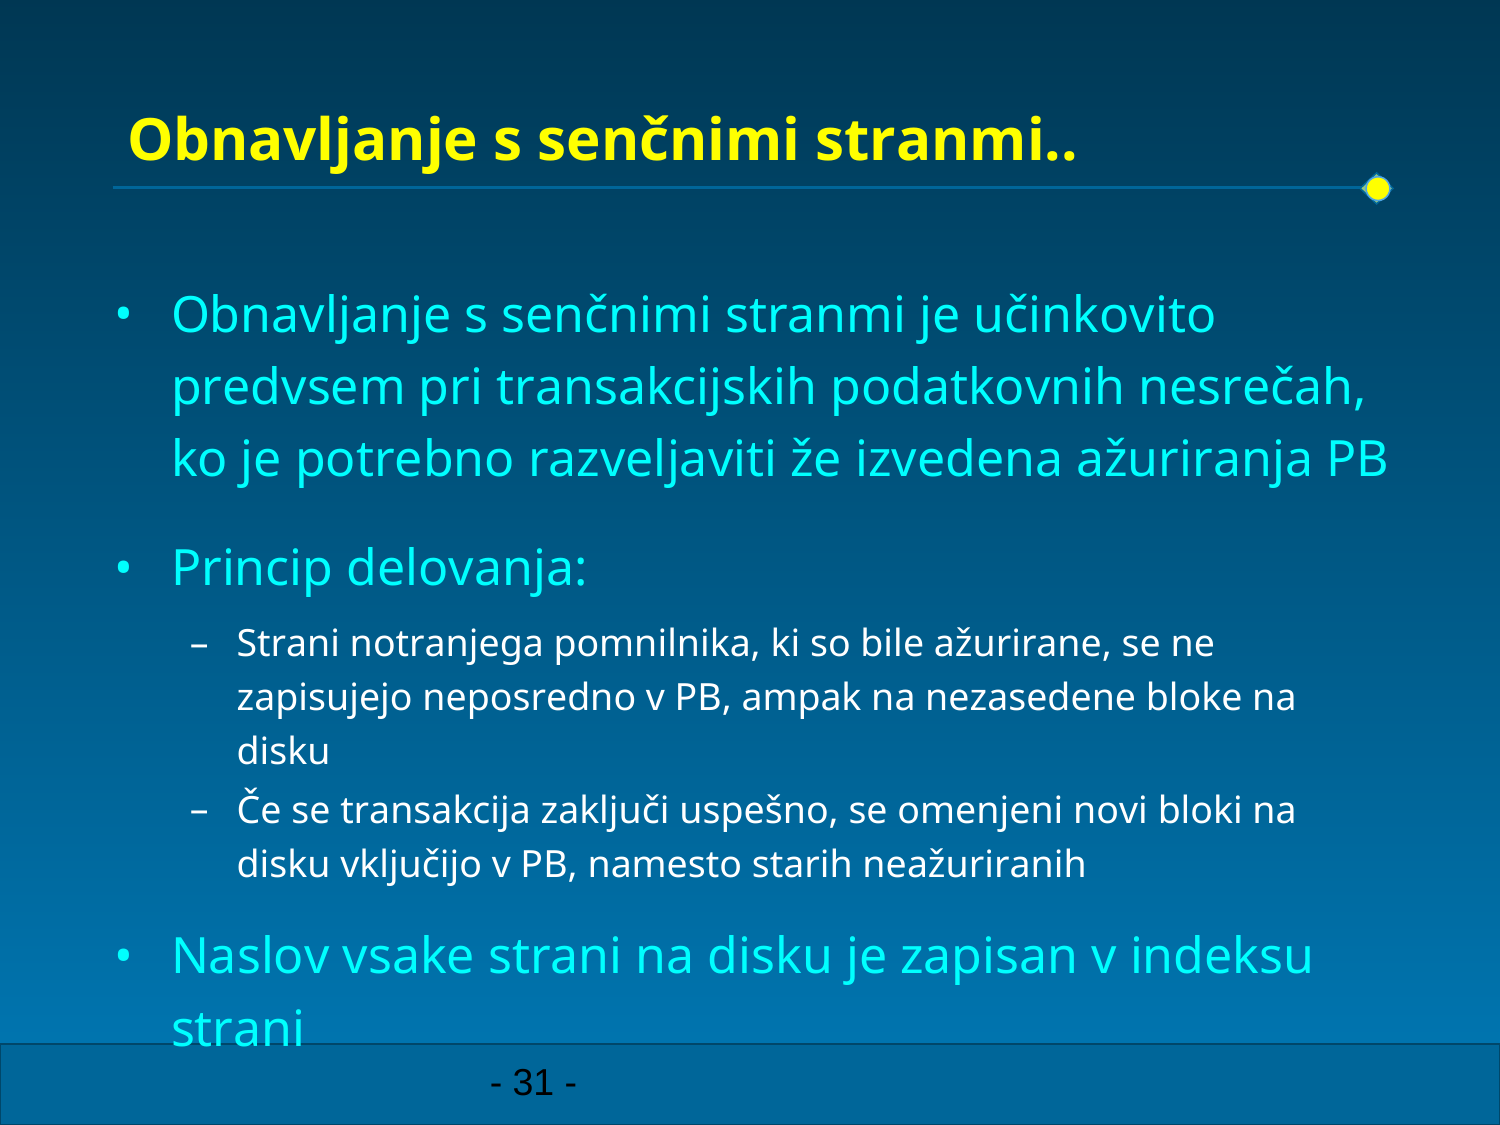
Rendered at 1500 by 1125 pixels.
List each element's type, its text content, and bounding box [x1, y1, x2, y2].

list Obnavljanje s senčnimi stranmi je učinkovito predvsem pri transakcijskih podatkovnih nesrečah, ko je potrebno razveljaviti že izvedena ažuriranja PB Princip delovanja: Strani notranjega pomnilnika, ki so bile ažurirane, se ne zapisujejo neposredno v PB, ampak na nezasedene bloke na disku Če se transakcija zaključi uspešno, se omenjeni novi bloki na disku vključijo v PB, namesto starih neažuriranih Naslov vsake strani na disku je zapisan v indeksu strani [99, 262, 1412, 1035]
title Obnavljanje s senčnimi stranmi.. [112, 94, 1388, 181]
